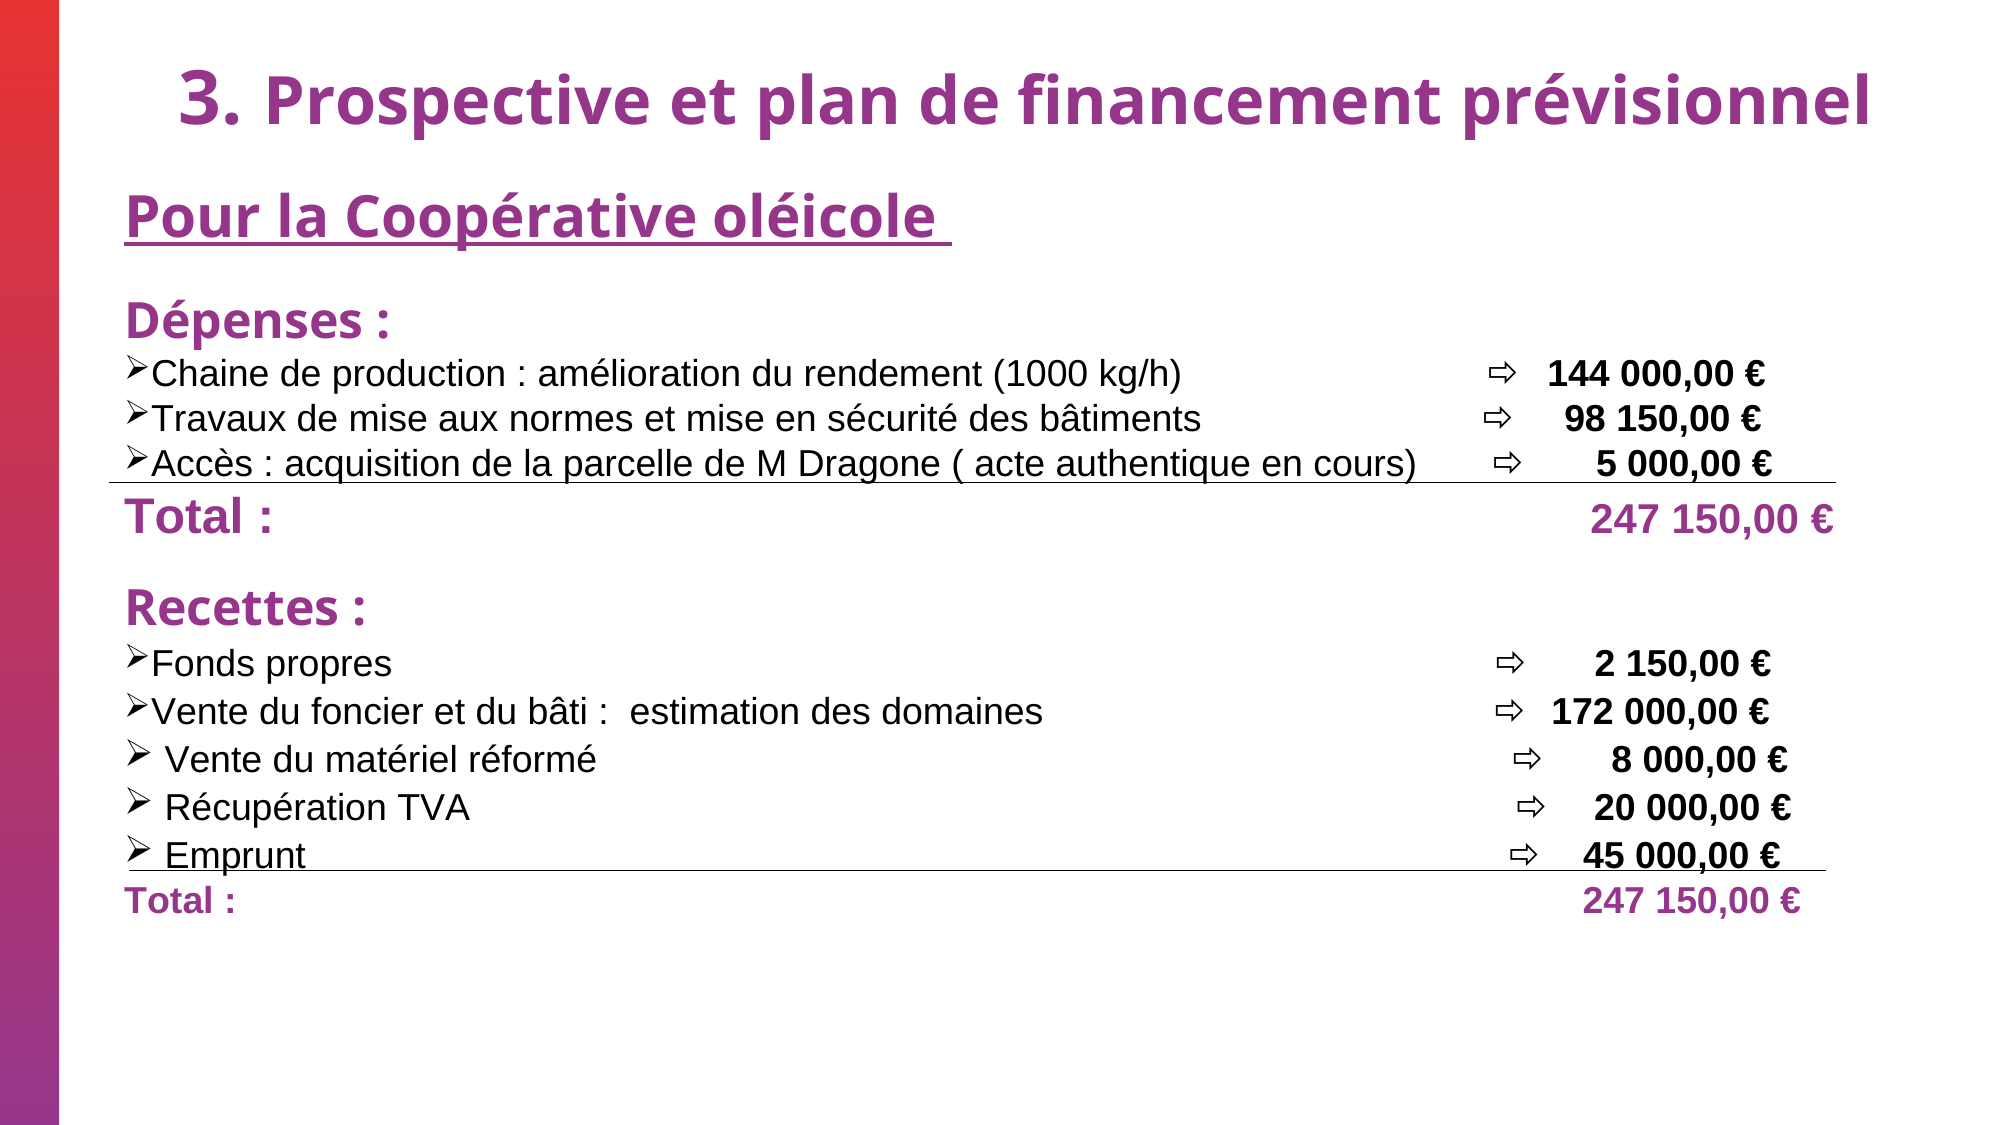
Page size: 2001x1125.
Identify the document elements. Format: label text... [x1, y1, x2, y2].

text_box Pour la Coopérative oléicole Dépenses : Chaine de production : amélioration du rendement (1000 kg/h)  144 000,00 € Travaux de mise aux normes et mise en sécurité des bâtiments  98 150,00 € Accès : acquisition de la parcelle de M Dragone ( acte authentique en cours)  5 000,00 € Total : 247 150,00 € Recettes : Fonds propres  2 150,00 € Vente du foncier et du bâti : estimation des domaines  172 000,00 € Vente du matériel réformé  8 000,00 € Récupération TVA  20 000,00 € Emprunt  45 000,00 € Total : 247 150,00 € [109, 171, 1977, 977]
text_box 3. Prospective et plan de financement prévisionnel [164, 41, 1906, 148]
